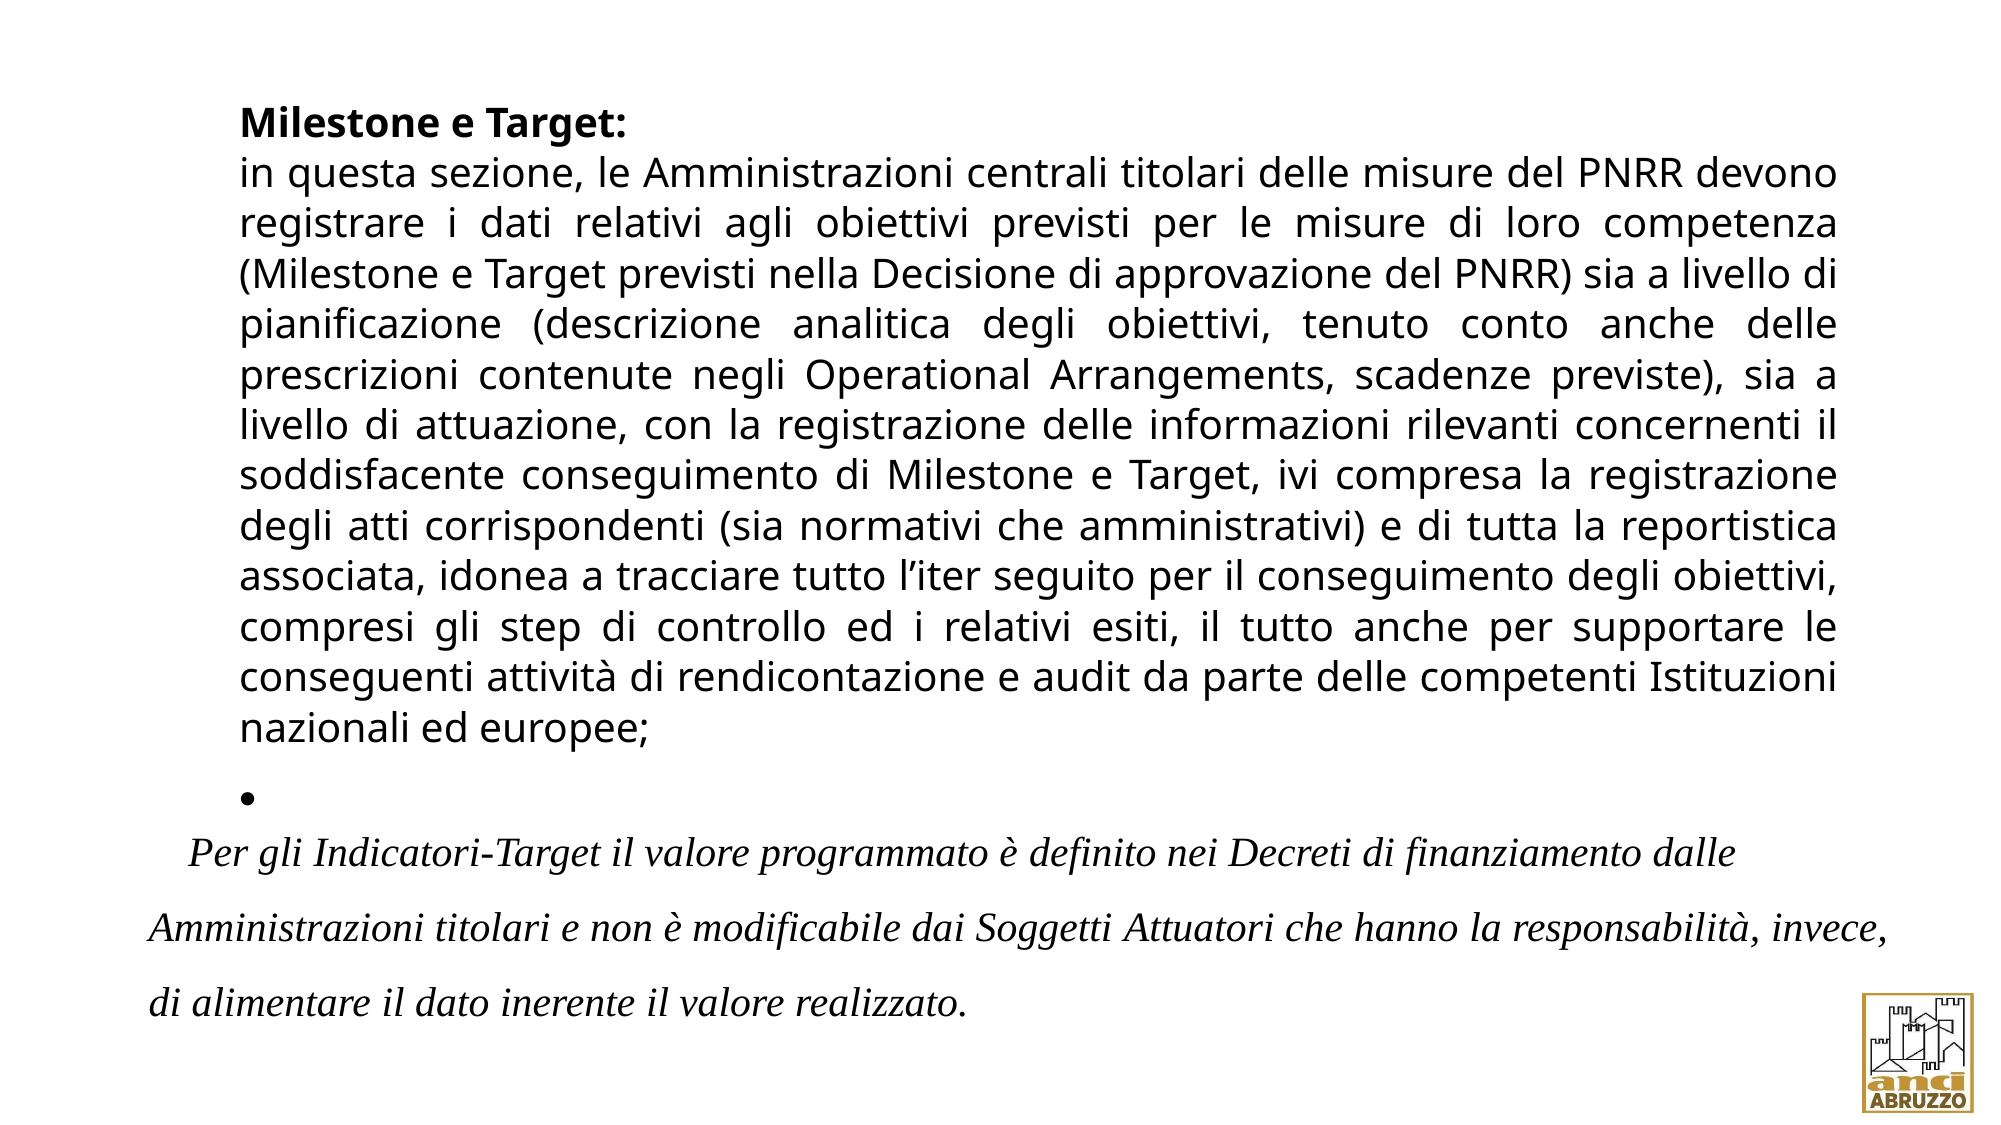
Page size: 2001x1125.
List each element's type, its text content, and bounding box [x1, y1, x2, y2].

text_box Per gli Indicatori-Target il valore programmato è definito nei Decreti di finanziamento dalle Amministrazioni titolari e non è modificabile dai Soggetti Attuatori che hanno la responsabilità, invece, di alimentare il dato inerente il valore realizzato. [137, 799, 1932, 1080]
list Milestone e Target: in questa sezione, le Amministrazioni centrali titolari delle misure del PNRR devono registrare i dati relativi agli obiettivi previsti per le misure di loro competenza (Milestone e Target previsti nella Decisione di approvazione del PNRR) sia a livello di pianificazione (descrizione analitica degli obiettivi, tenuto conto anche delle prescrizioni contenute negli Operational Arrangements, scadenze previste), sia a livello di attuazione, con la registrazione delle informazioni rilevanti concernenti il soddisfacente conseguimento di Milestone e Target, ivi compresa la registrazione degli atti corrispondenti (sia normativi che amministrativi) e di tutta la reportistica associata, idonea a tracciare tutto l’iter seguito per il conseguimento degli obiettivi, compresi gli step di controllo ed i relativi esiti, il tutto anche per supportare le conseguenti attività di rendicontazione e audit da parte delle competenti Istituzioni nazionali ed europee; [224, 98, 1863, 799]
